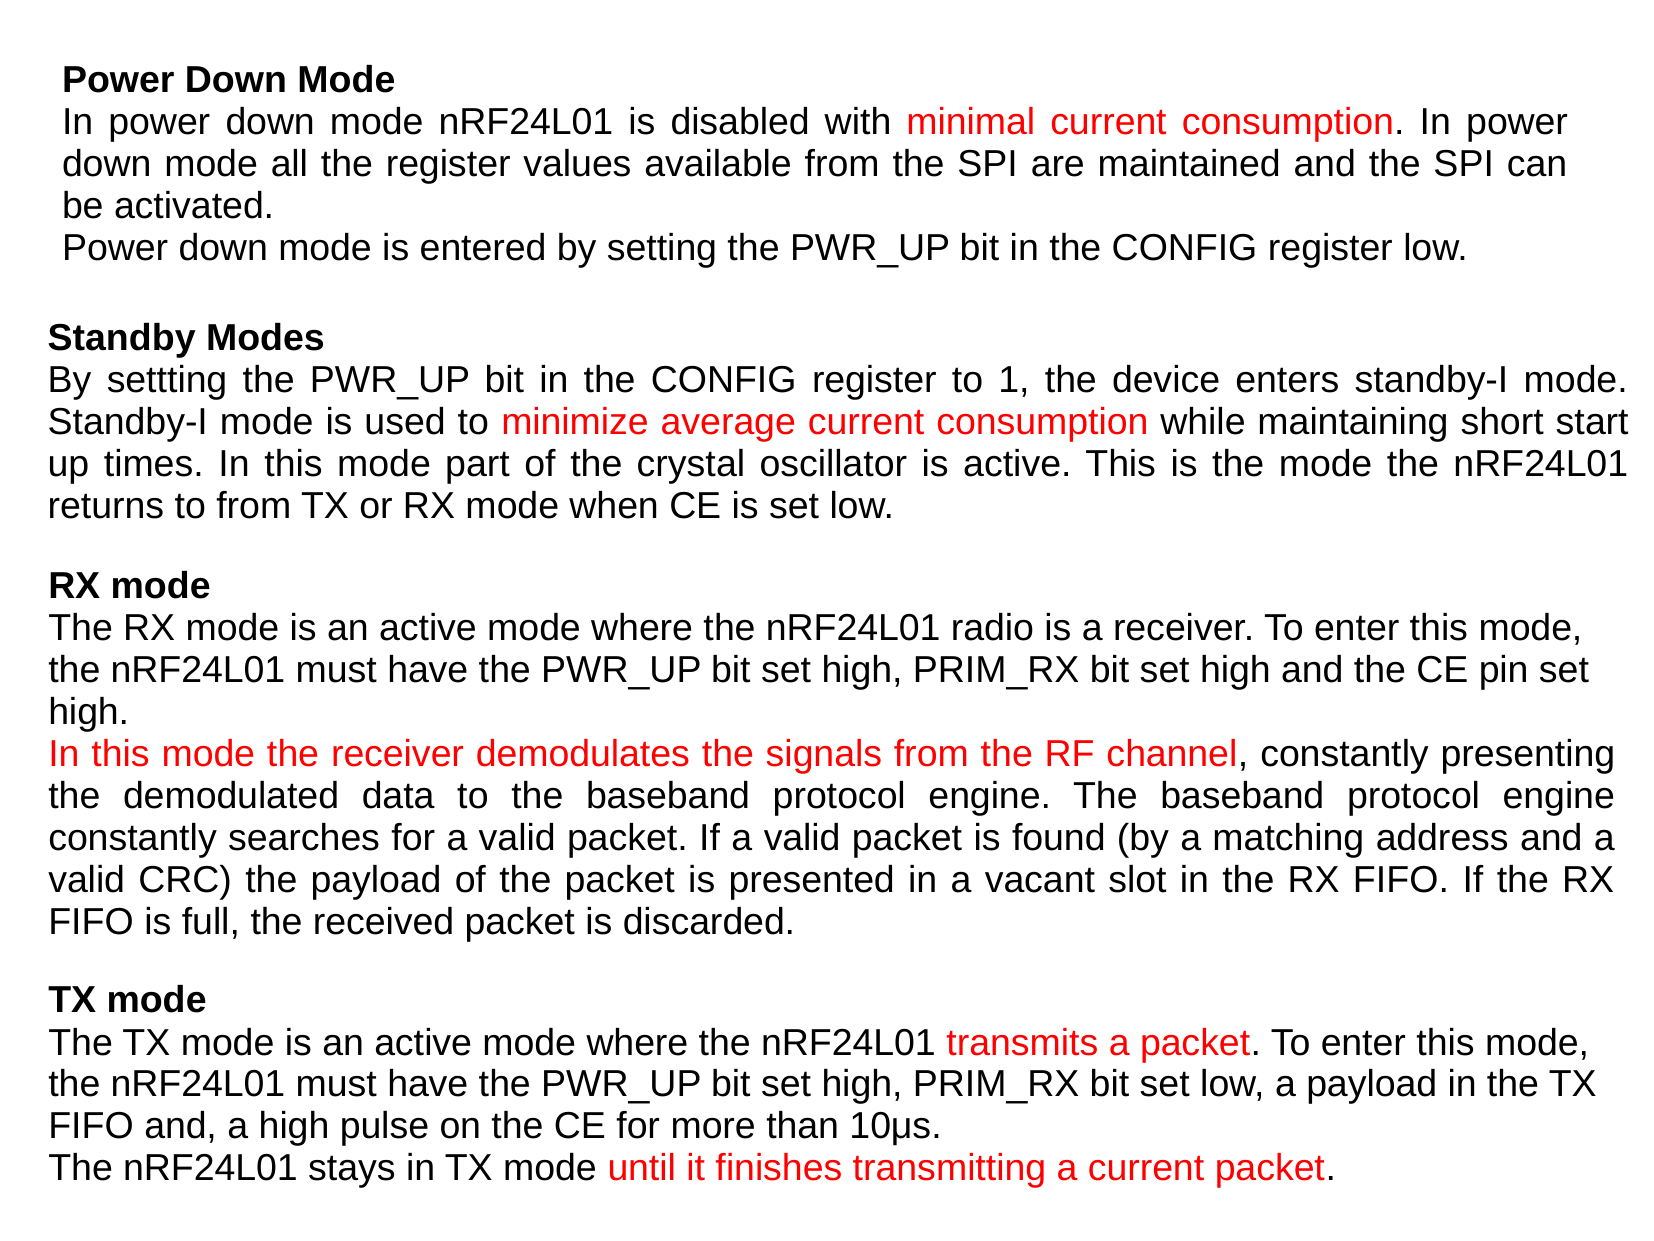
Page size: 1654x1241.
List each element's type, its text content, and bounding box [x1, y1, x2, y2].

text_box TX mode The TX mode is an active mode where the nRF24L01 transmits a packet. To enter this mode, the nRF24L01 must have the PWR_UP bit set high, PRIM_RX bit set low, a payload in the TX FIFO and, a high pulse on the CE for more than 10μs. The nRF24L01 stays in TX mode until it finishes transmitting a current packet. [33, 971, 1630, 1199]
text_box Power Down Mode In power down mode nRF24L01 is disabled with minimal current consumption. In power down mode all the register values available from the SPI are maintained and the SPI can be activated. Power down mode is entered by setting the PWR_UP bit in the CONFIG register low. [47, 51, 1583, 278]
text_box RX mode The RX mode is an active mode where the nRF24L01 radio is a receiver. To enter this mode, the nRF24L01 must have the PWR_UP bit set high, PRIM_RX bit set high and the CE pin set high. In this mode the receiver demodulates the signals from the RF channel, constantly presenting the demodulated data to the baseband protocol engine. The baseband protocol engine constantly searches for a valid packet. If a valid packet is found (by a matching address and a valid CRC) the payload of the packet is presented in a vacant slot in the RX FIFO. If the RX FIFO is full, the received packet is discarded. [33, 556, 1630, 971]
text_box Standby Modes By settting the PWR_UP bit in the CONFIG register to 1, the device enters standby-I mode. Standby-I mode is used to minimize average current consumption while maintaining short start up times. In this mode part of the crystal oscillator is active. This is the mode the nRF24L01 returns to from TX or RX mode when CE is set low. [32, 309, 1644, 544]
